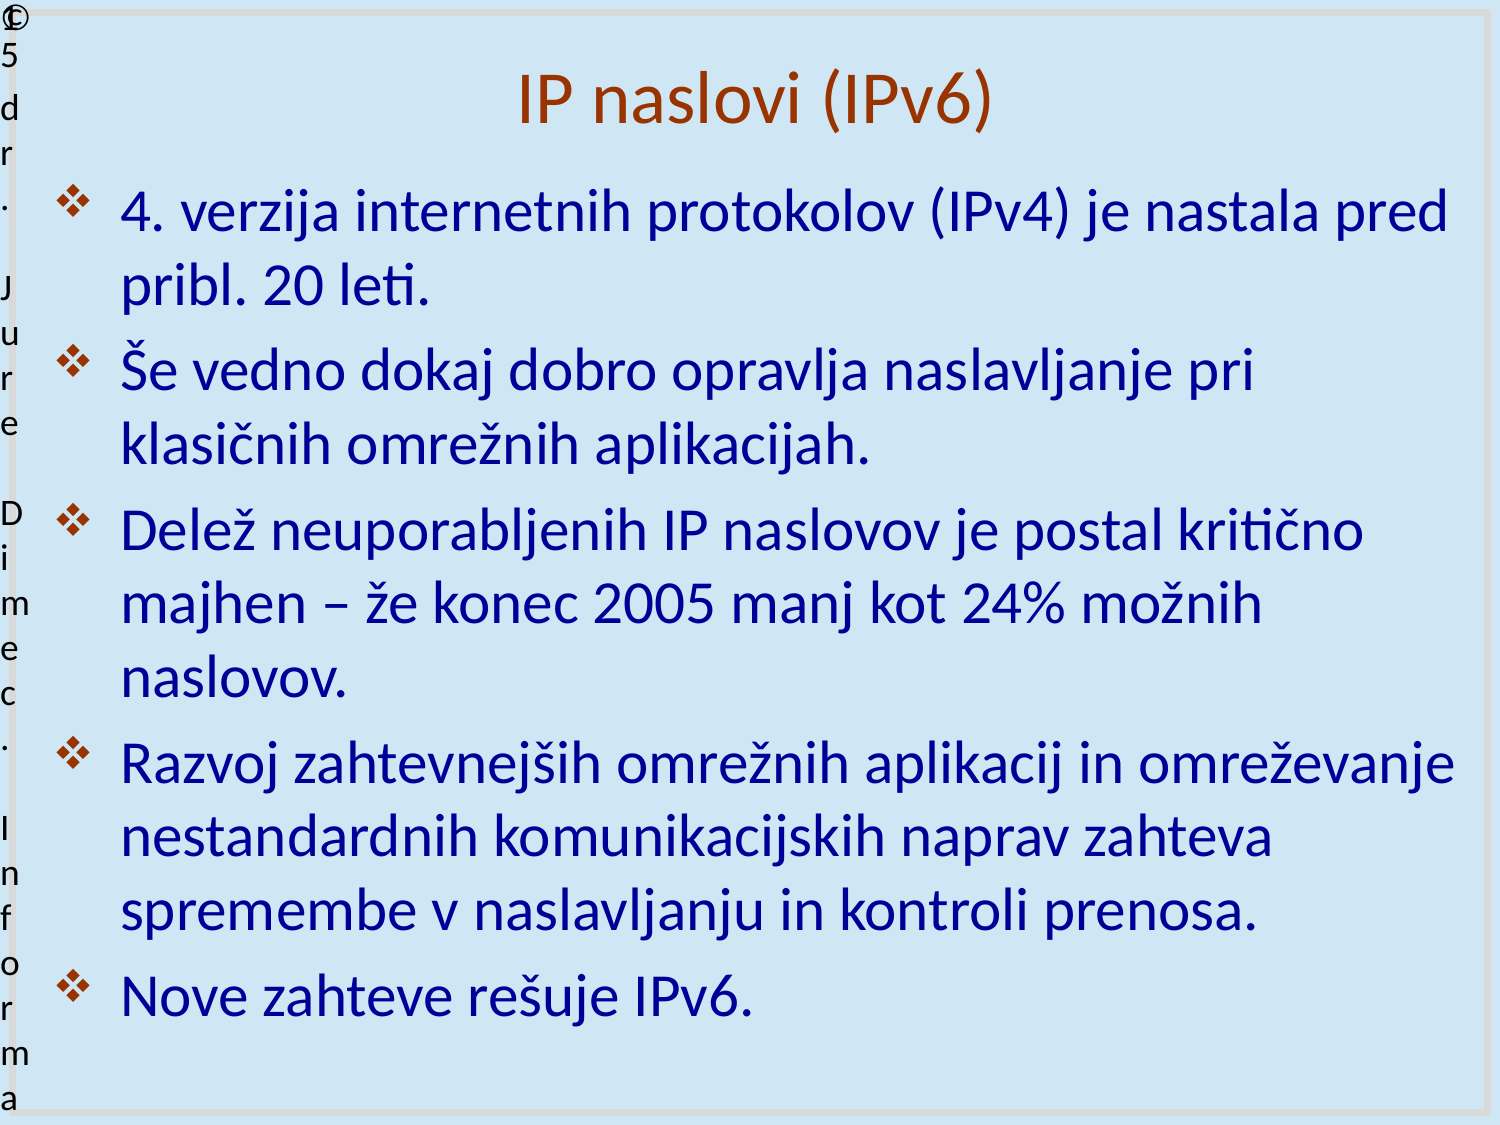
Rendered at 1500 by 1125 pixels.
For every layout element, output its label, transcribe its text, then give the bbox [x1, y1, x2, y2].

list 4. verzija internetnih protokolov (IPv4) je nastala pred pribl. 20 leti. Še vedno dokaj dobro opravlja naslavljanje pri klasičnih omrežnih aplikacijah. Delež neuporabljenih IP naslovov je postal kritično majhen – že konec 2005 manj kot 24% možnih naslovov. Razvoj zahtevnejših omrežnih aplikacij in omreževanje nestandardnih komunikacijskih naprav zahteva spremembe v naslavljanju in kontroli prenosa. Nove zahteve rešuje IPv6. [37, 162, 1475, 1050]
title IP naslovi (IPv6) [37, 37, 1475, 150]
